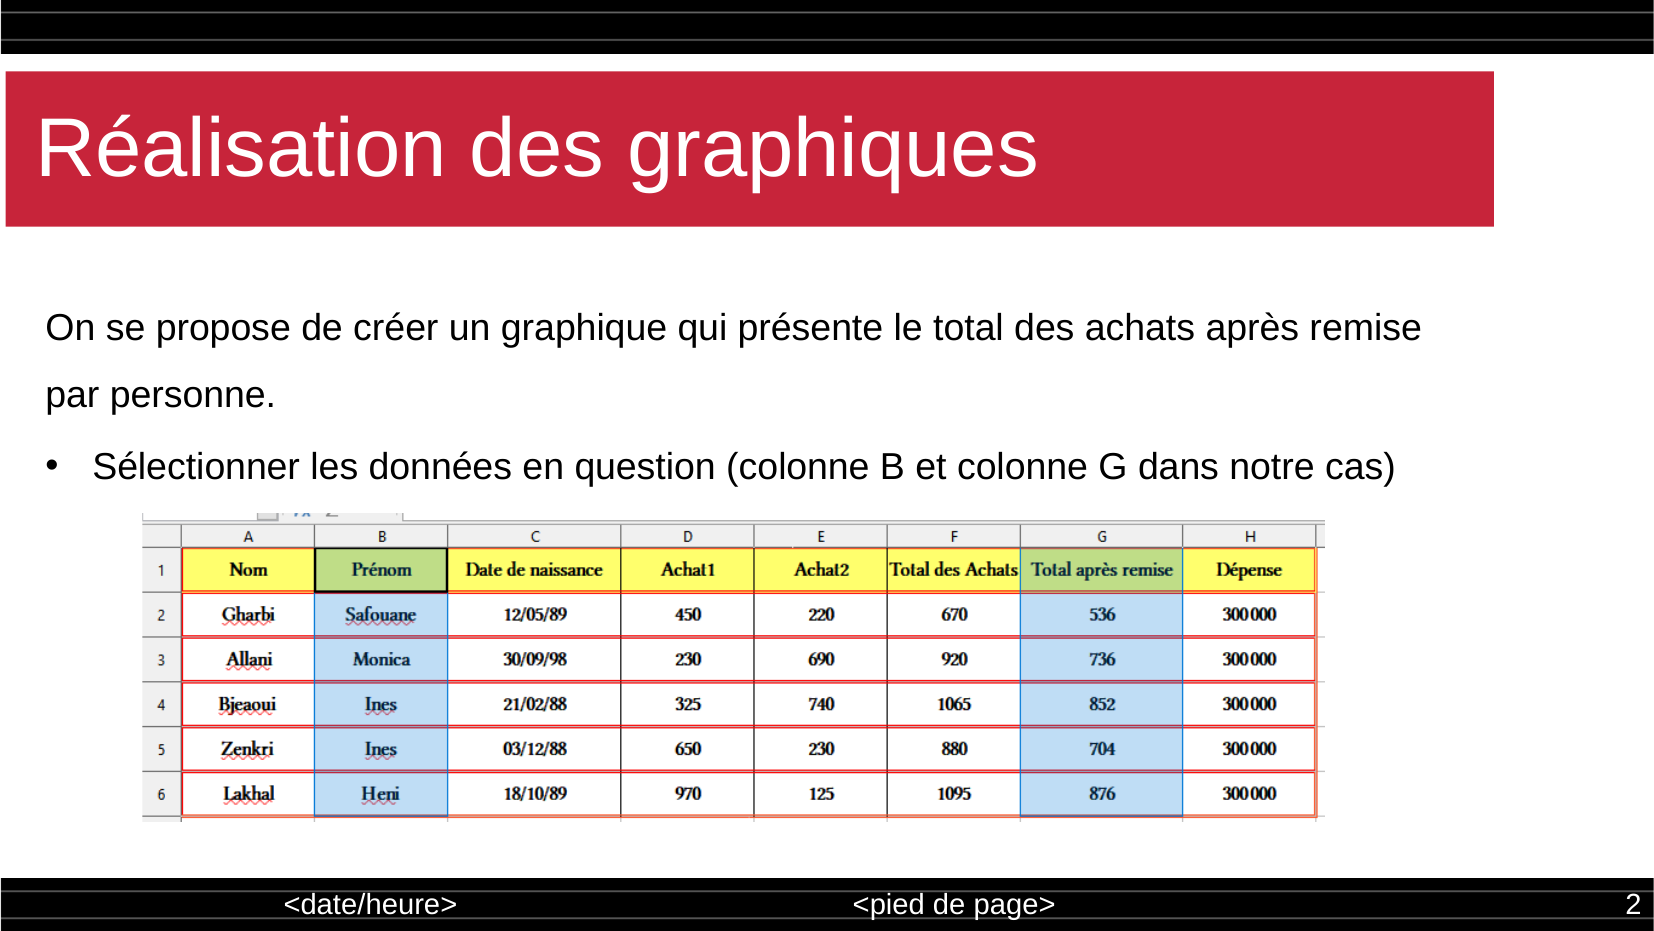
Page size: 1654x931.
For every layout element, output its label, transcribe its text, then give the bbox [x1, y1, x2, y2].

text_box On se propose de créer un graphique qui présente le total des achats après remise par personne. [30, 272, 1494, 423]
text_box Réalisation des graphiques [5, 71, 1494, 227]
text_box Sélectionner les données en question (colonne B et colonne G dans notre cas) [30, 434, 1518, 495]
picture [0, 0, 1654, 54]
picture [0, 878, 1654, 931]
picture [142, 513, 1325, 822]
